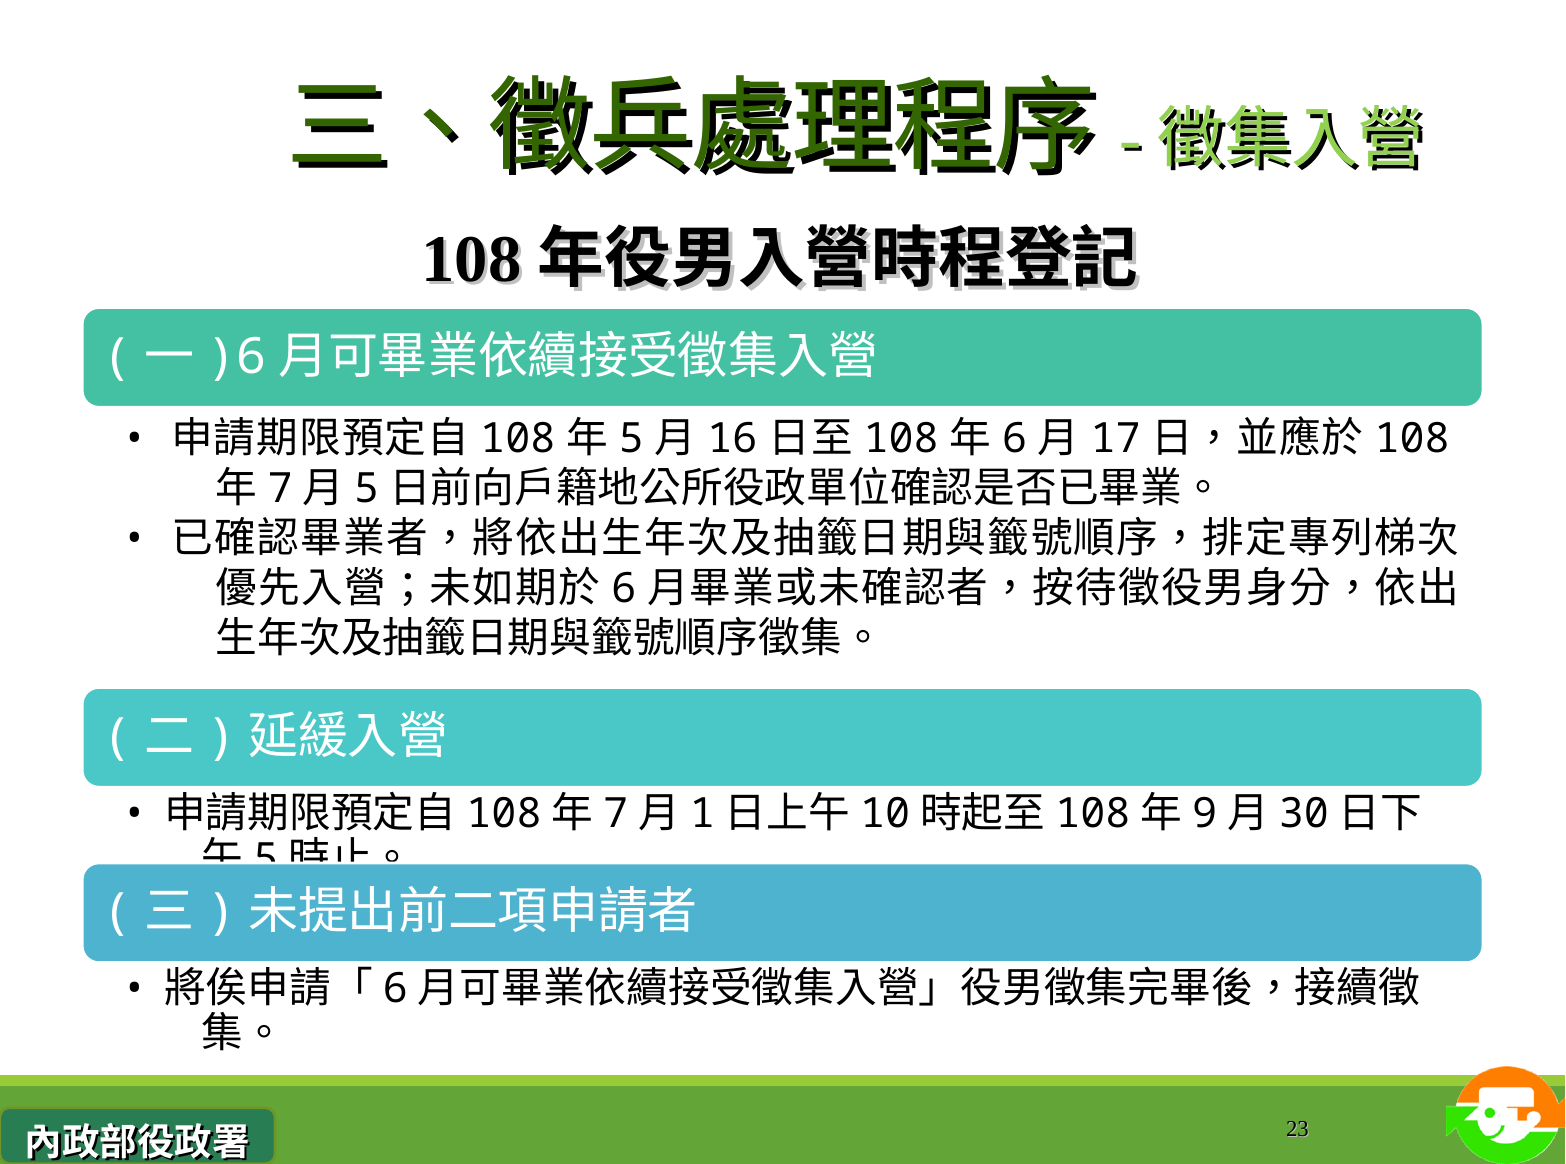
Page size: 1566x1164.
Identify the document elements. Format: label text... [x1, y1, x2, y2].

text_box 三、徵兵處理程序-徵集入營 [248, 52, 1464, 189]
text_box (三)未提出前二項申請者 [82, 863, 1483, 962]
picture [1446, 1067, 1566, 1164]
text_box (二)延緩入營 [82, 687, 1483, 786]
text_box 22 [1270, 1096, 1440, 1158]
text_box 內政部役政署 [0, 1107, 276, 1164]
text_box 將俟申請「6月可畢業依續接受徵集入營」役男徵集完畢後，接續徵集。 [82, 962, 1483, 1039]
text_box 108年役男入營時程登記 [77, 207, 1483, 302]
text_box 申請期限預定自108年5月16日至108年6月17日，並應於108年7月5日前向戶籍地公所役政單位確認是否已畢業。 已確認畢業者，將依出生年次及抽籤日期與籤號順序，排定專列梯次優先入營；未如期於6月畢業或未確認者，按待徵役男身分，依出生年次及抽籤日期與籤號順序徵集。 [82, 407, 1483, 688]
text_box (一)6月可畢業依續接受徵集入營 [82, 307, 1483, 407]
text_box 申請期限預定自108年7月1日上午10時起至108年9月30日下午5時止。 [82, 786, 1483, 864]
